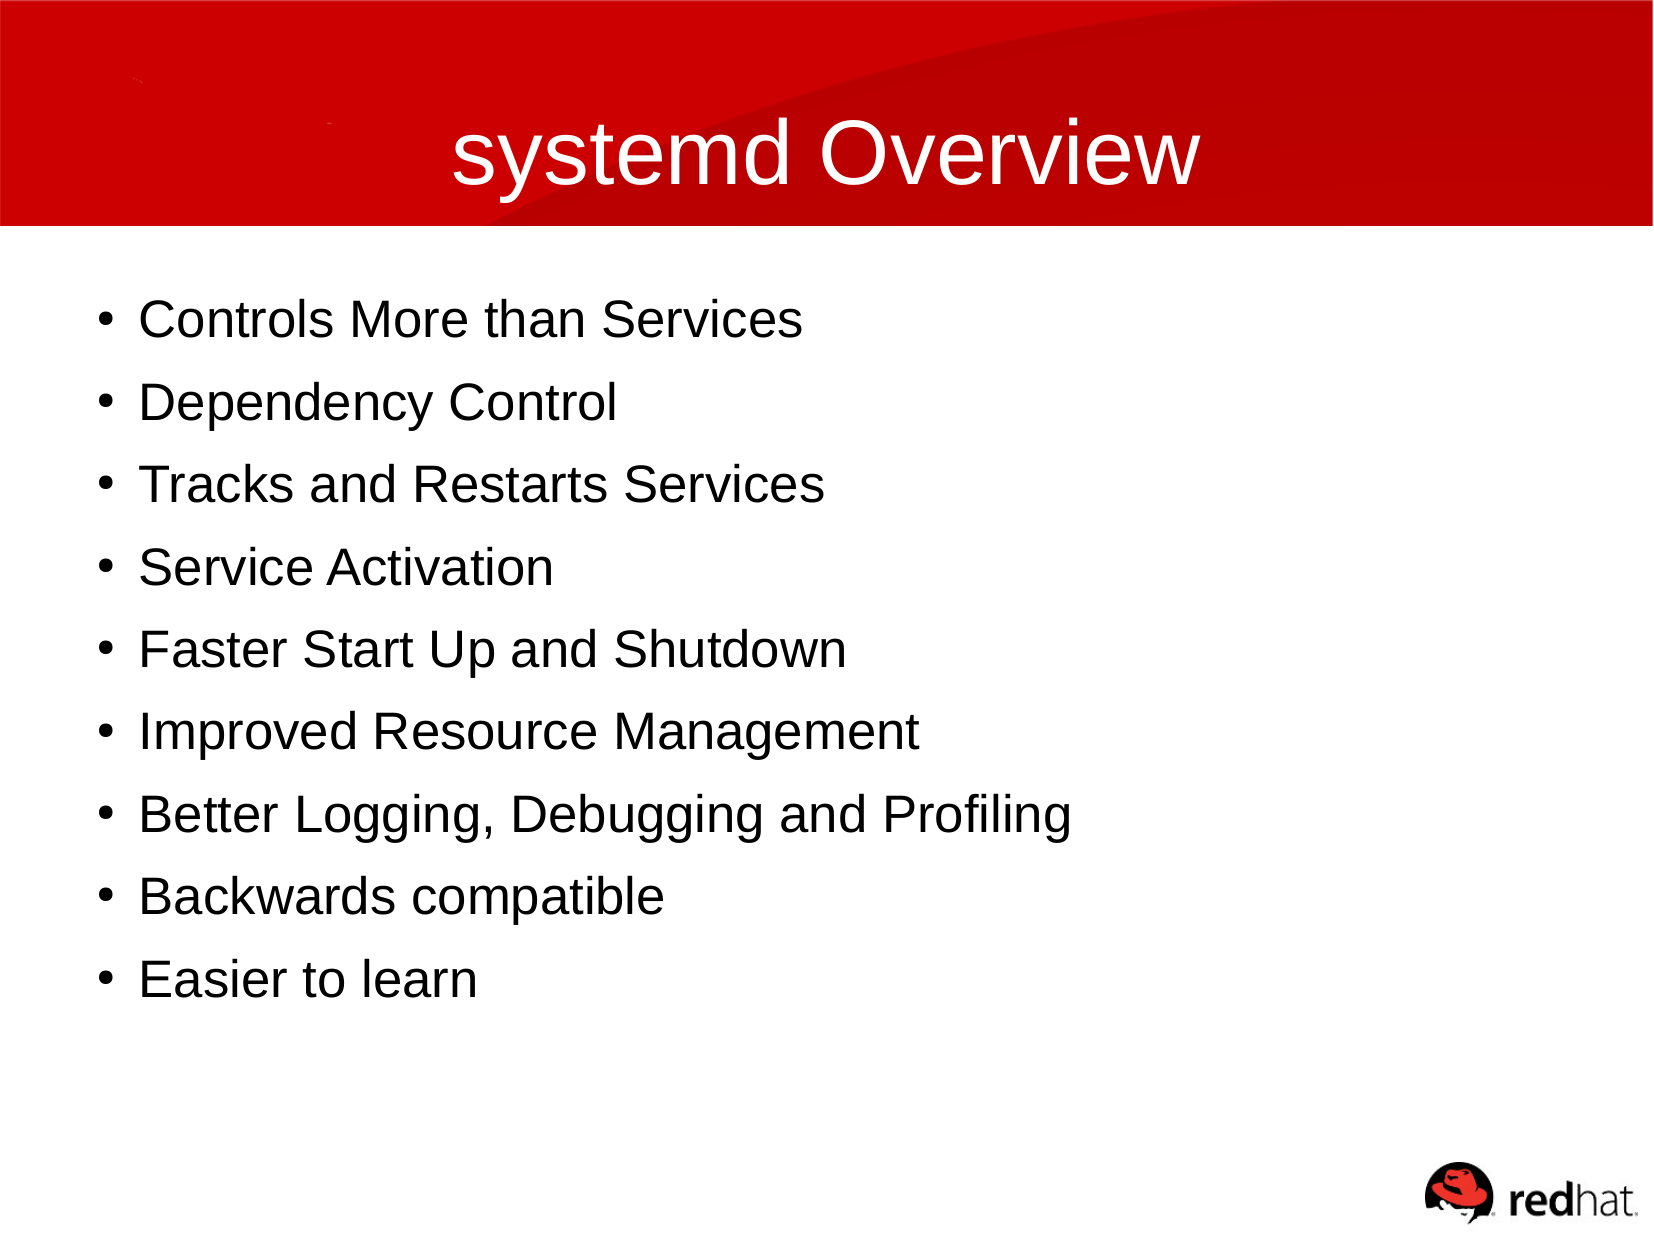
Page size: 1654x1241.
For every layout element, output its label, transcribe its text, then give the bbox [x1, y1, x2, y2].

picture [0, 0, 1653, 226]
picture [1425, 1162, 1638, 1232]
list Controls More than Services Dependency Control Tracks and Restarts Services Service Activation Faster Start Up and Shutdown Improved Resource Management Better Logging, Debugging and Profiling Backwards compatible Easier to learn [82, 290, 1571, 1010]
title systemd Overview [82, 49, 1571, 257]
